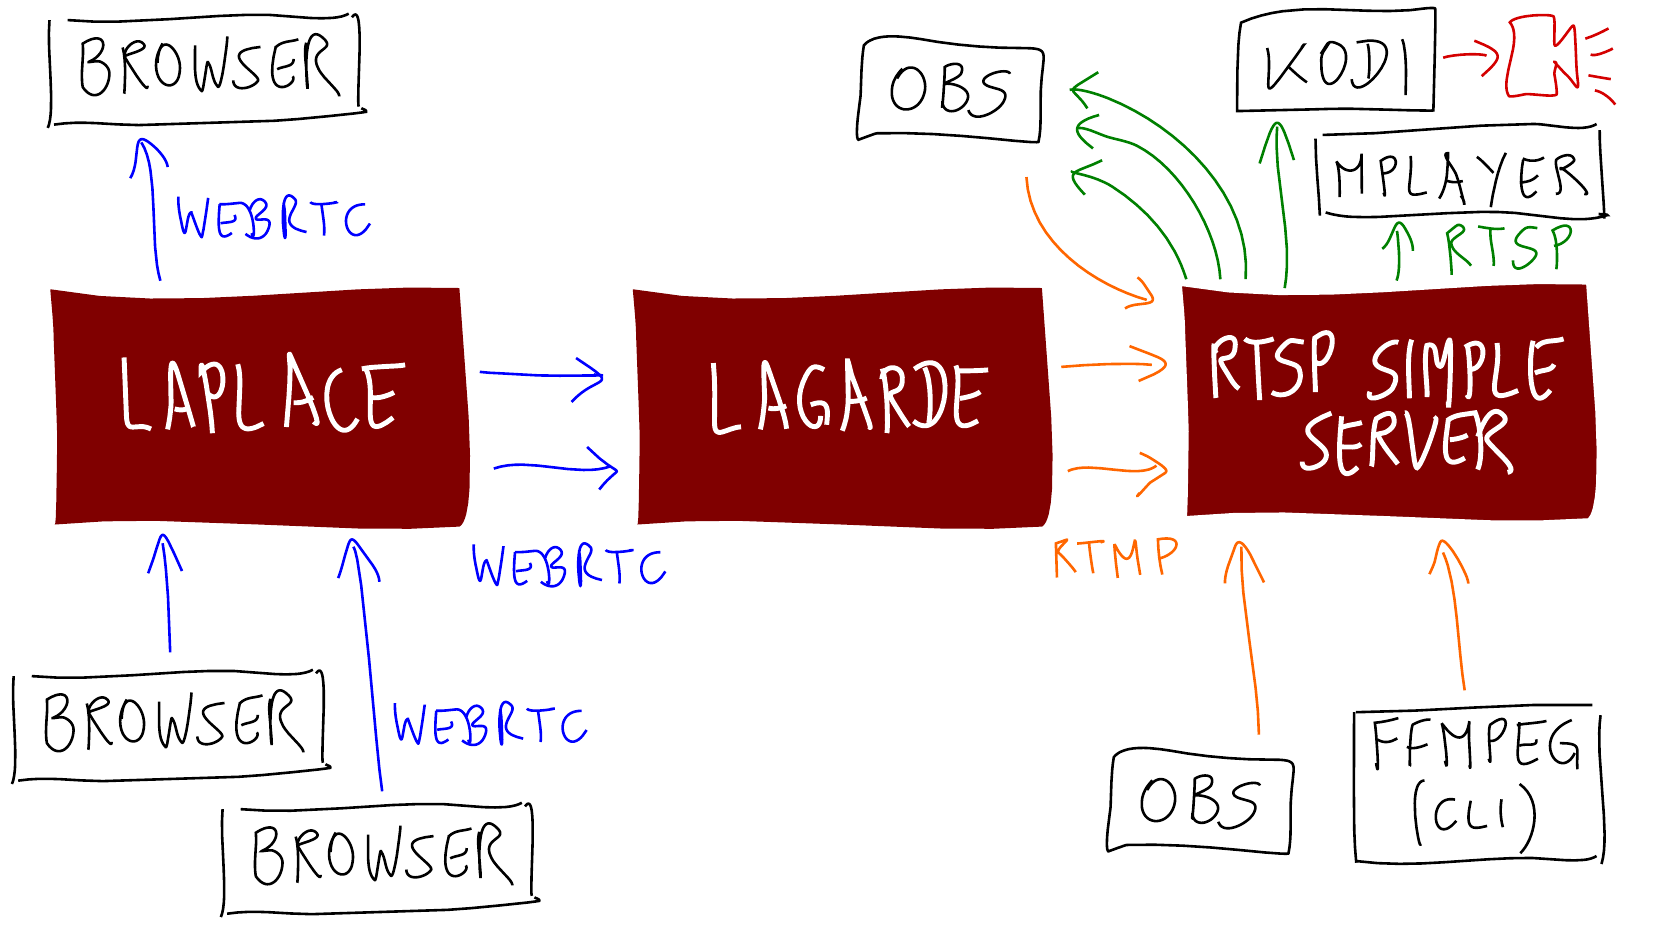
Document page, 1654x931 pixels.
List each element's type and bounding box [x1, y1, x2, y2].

text_box [1183, 285, 1596, 520]
text_box [632, 287, 1053, 529]
text_box [50, 287, 471, 529]
